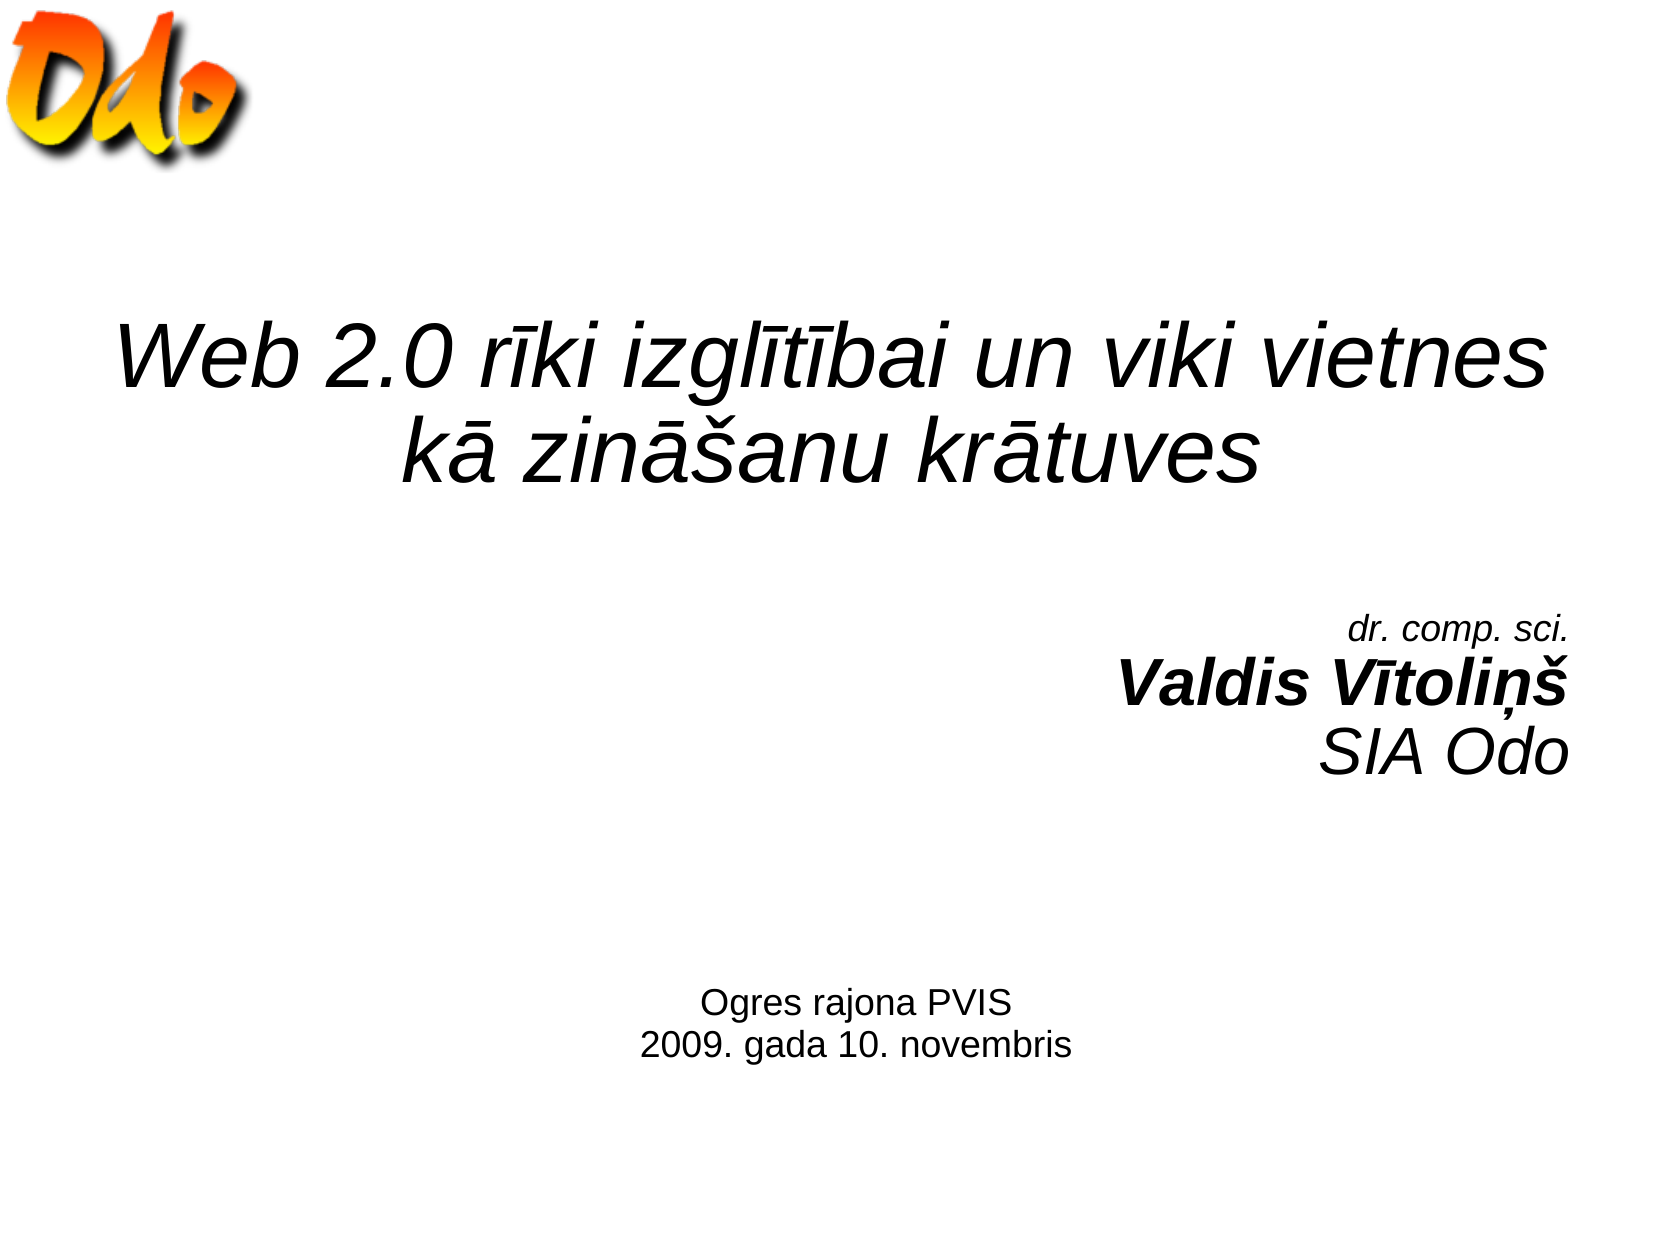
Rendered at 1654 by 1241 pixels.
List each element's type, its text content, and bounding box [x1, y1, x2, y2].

title Web 2.0 rīki izglītībai un viki vietnes kā zināšanu krātuves [59, 246, 1607, 562]
picture [5, 6, 263, 178]
text_box Ogres rajona PVIS 2009. gada 10. novembris [177, 974, 1536, 1073]
subtitle dr. comp. sci. Valdis Vītoliņš SIA Odo [82, 609, 1571, 791]
